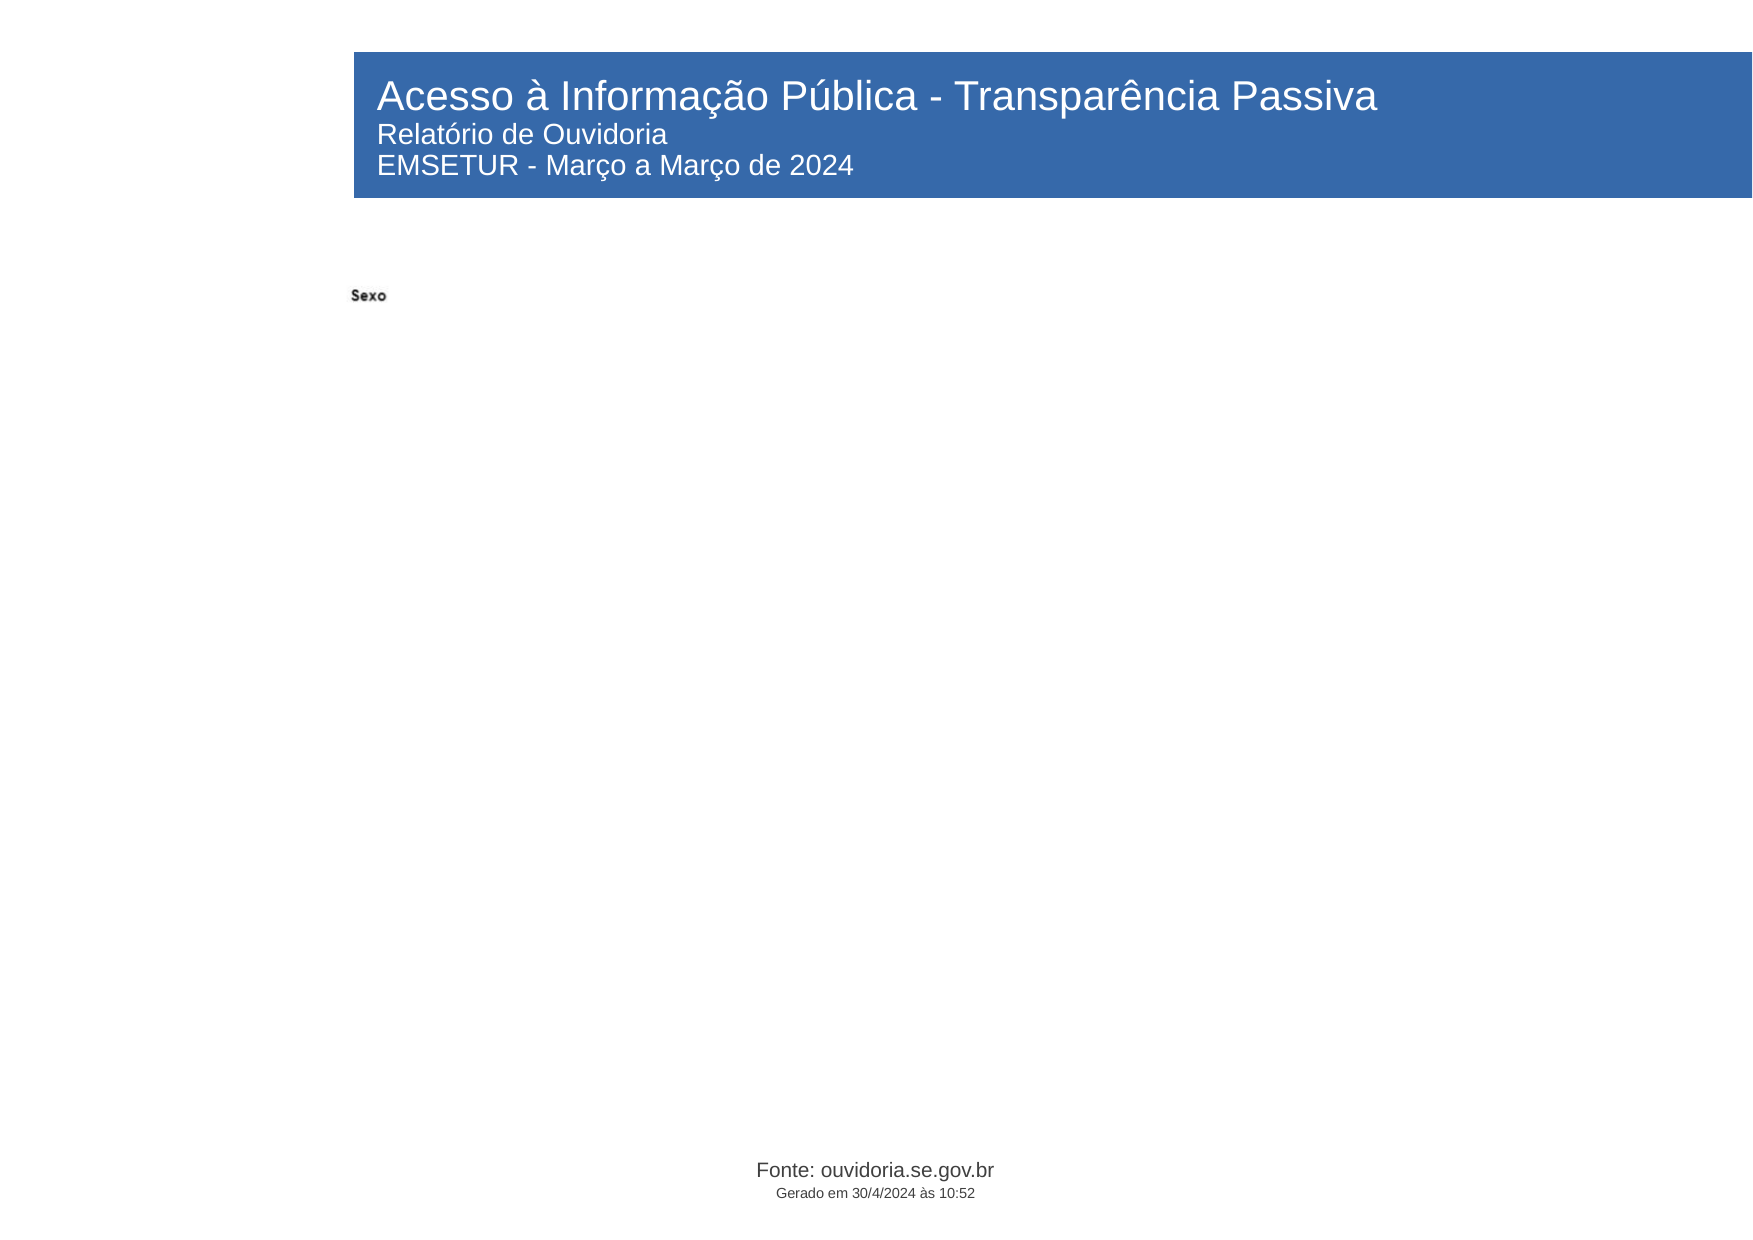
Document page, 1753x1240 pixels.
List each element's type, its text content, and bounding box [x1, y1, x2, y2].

text_box [354, 52, 1752, 198]
text_box Fonte: ouvidoria.se.gov.br Gerado em 30/4/2024 às 10:52 [756, 1158, 1023, 1208]
text_box [155, 211, 1599, 1028]
text_box Acesso à Informação Pública - Transparência Passiva Relatório de Ouvidoria EMSETUR - Março a Março de 2024 [376, 72, 1403, 186]
